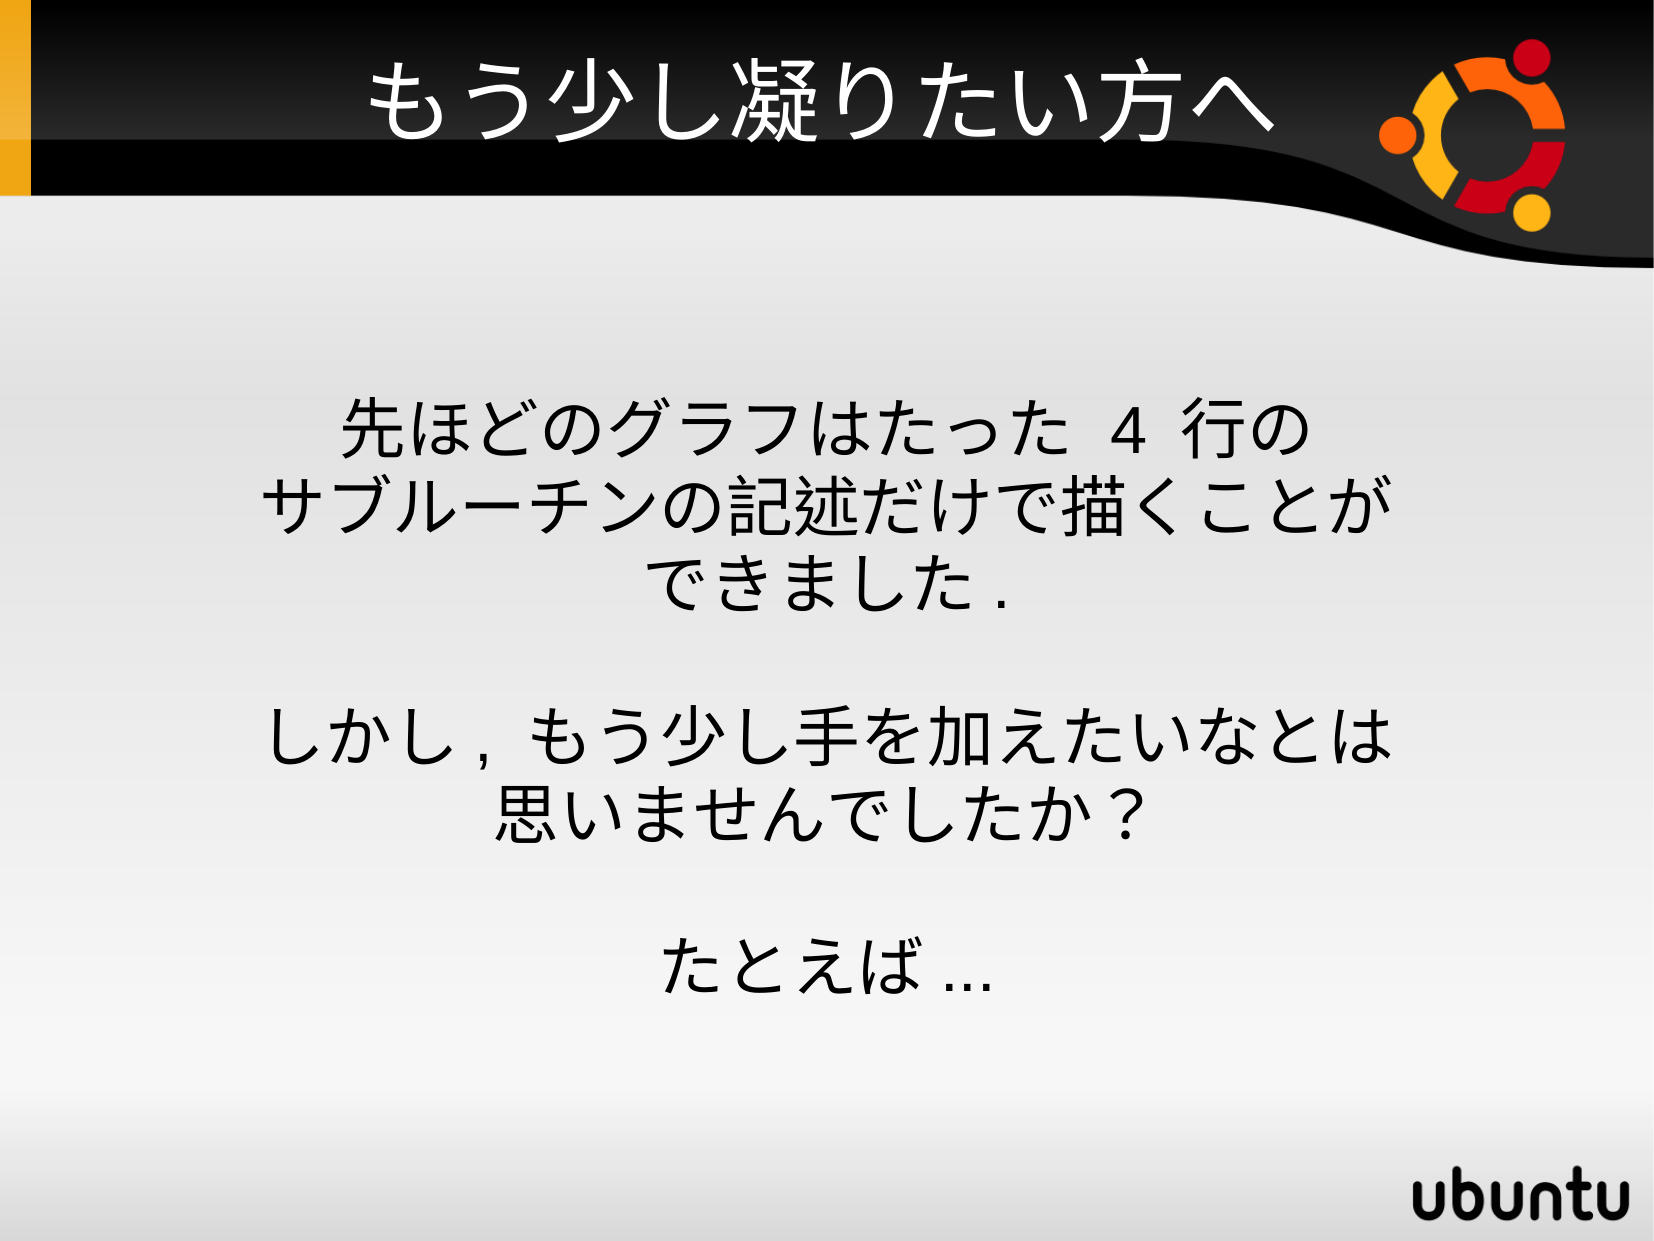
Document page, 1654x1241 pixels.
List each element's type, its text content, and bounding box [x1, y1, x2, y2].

picture [0, 0, 1654, 1241]
title もう少し凝りたい方へ [76, 0, 1565, 208]
subtitle 先ほどのグラフはたった 4 行の サブルーチンの記述だけで描くことが できました. しかし, もう少し手を加えたいなとは 思いませんでしたか？ たとえば... [82, 297, 1571, 1102]
